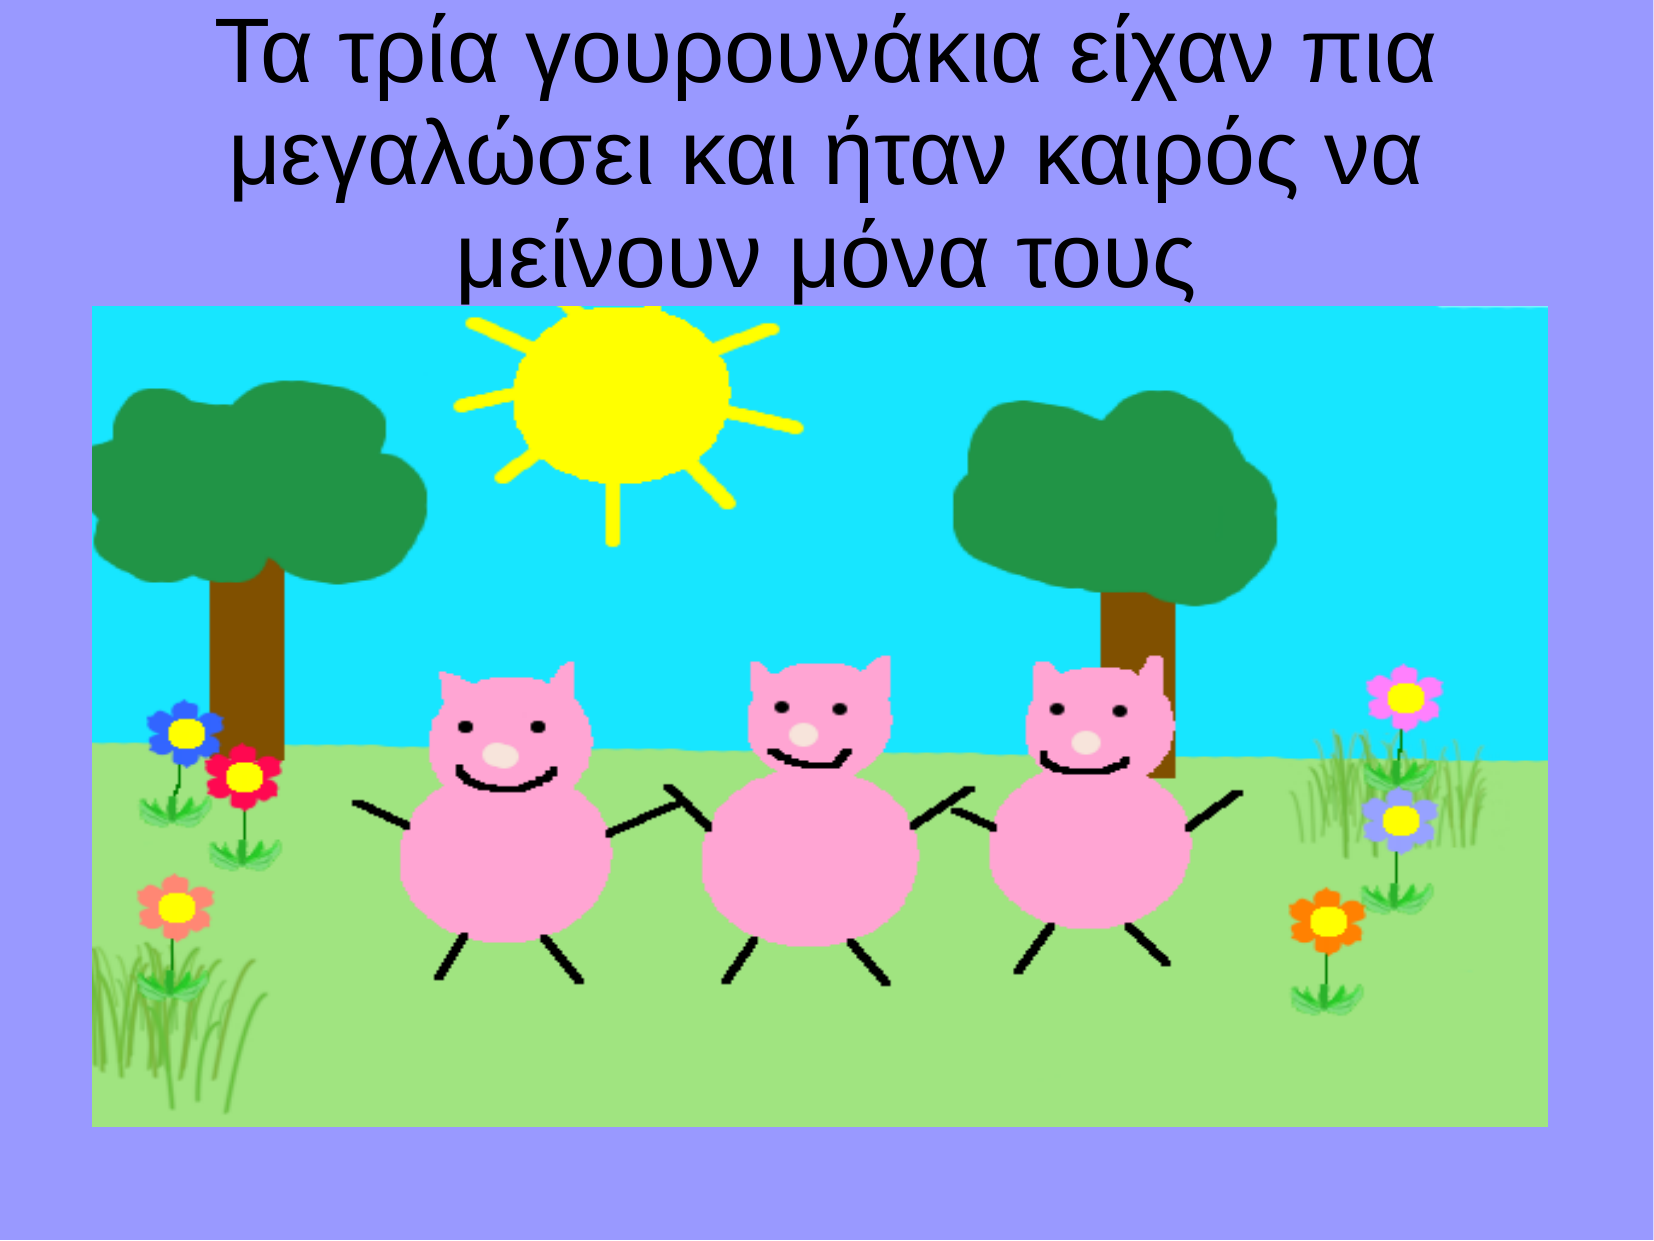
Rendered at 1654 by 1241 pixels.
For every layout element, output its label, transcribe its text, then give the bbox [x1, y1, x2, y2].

picture [92, 306, 1548, 1127]
title Τα τρία γουρουνάκια είχαν πια μεγαλώσει και ήταν καιρός να μείνουν μόνα τους [82, 0, 1571, 307]
